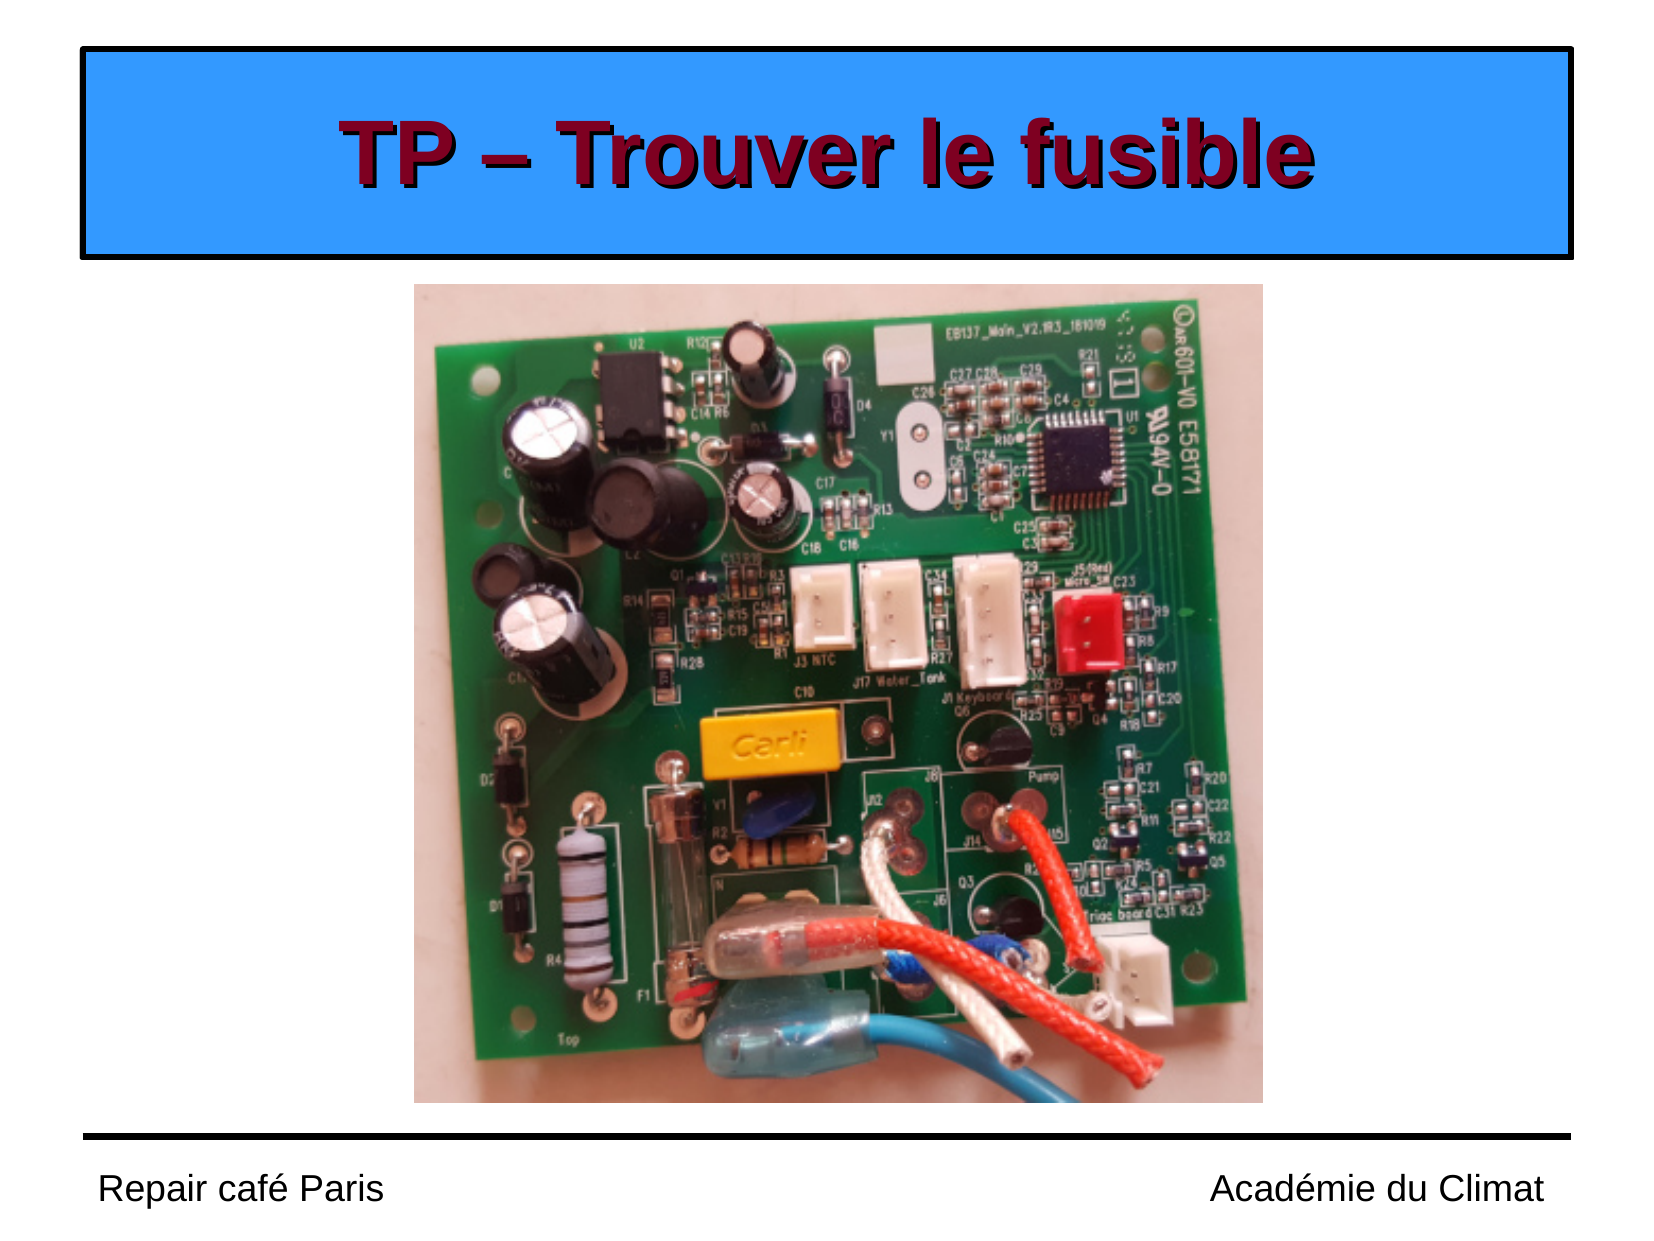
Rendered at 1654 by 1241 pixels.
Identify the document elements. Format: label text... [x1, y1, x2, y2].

text_box Repair café Paris Académie du Climat [82, 1160, 1571, 1217]
picture [414, 284, 1263, 1103]
title TP – Trouver le fusible [82, 49, 1571, 257]
